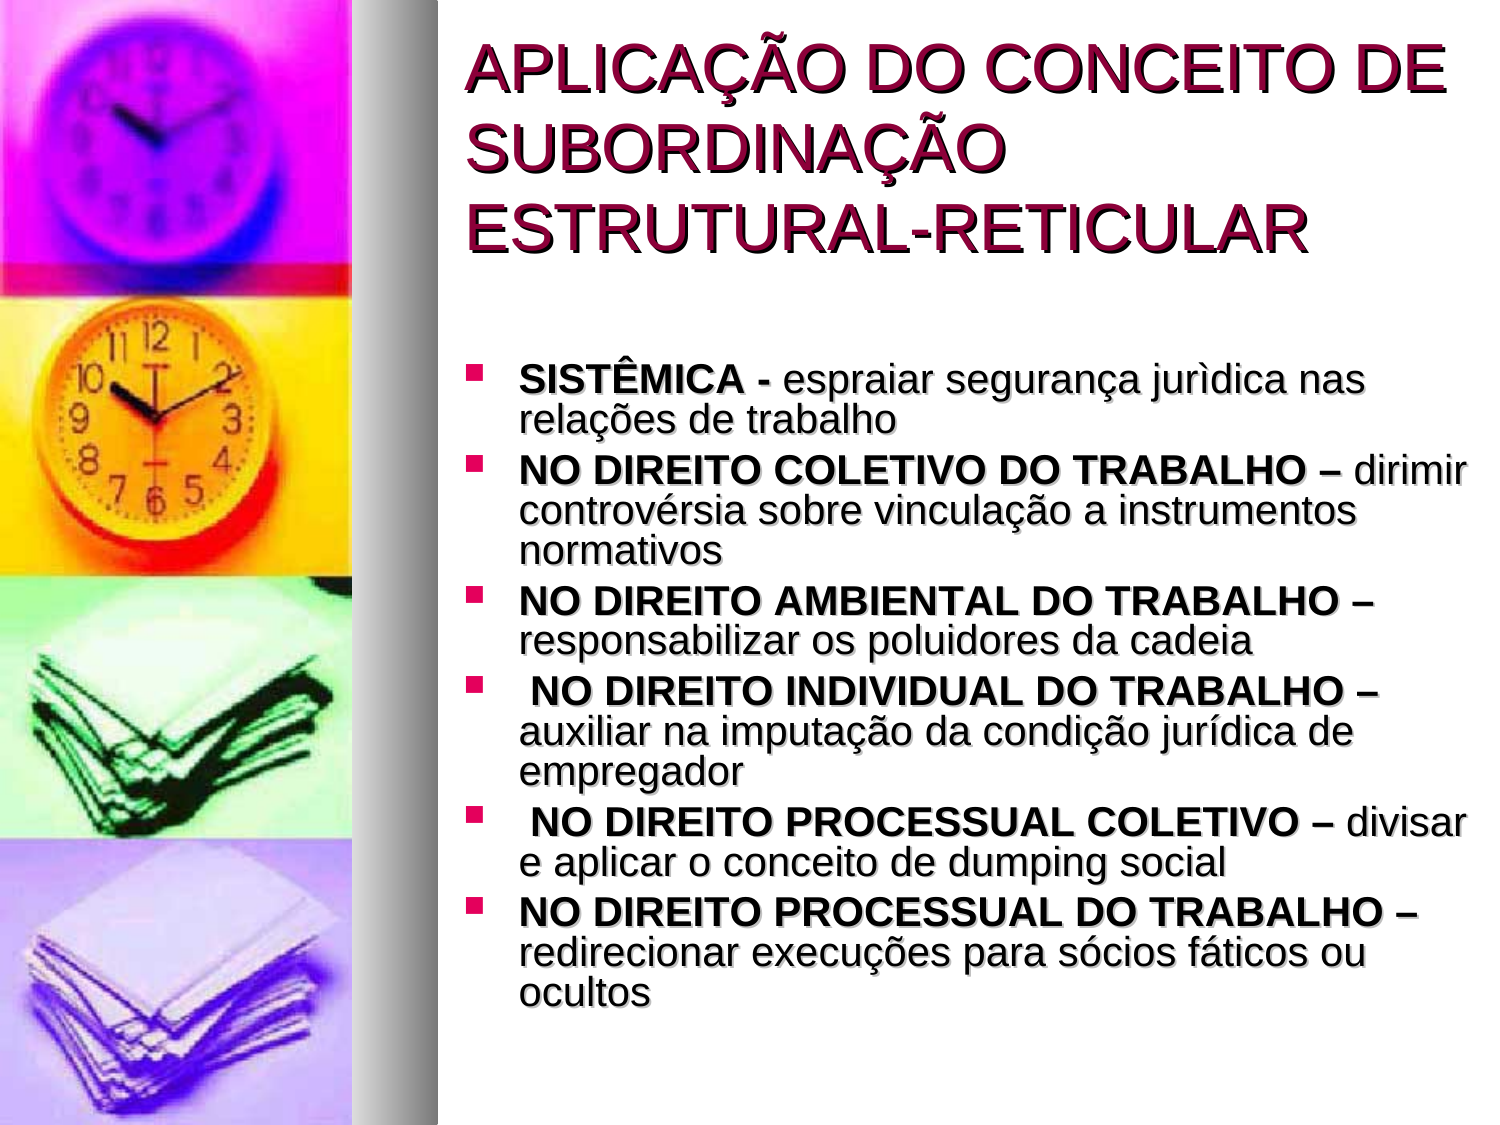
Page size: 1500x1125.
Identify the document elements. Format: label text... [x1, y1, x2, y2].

picture [0, 0, 352, 1125]
title APLICAÇÃO DO CONCEITO DE SUBORDINAÇÃO ESTRUTURAL-RETICULAR [450, 16, 1500, 272]
list SISTÊMICA - espraiar segurança jurìdica nas relações de trabalho NO DIREITO COLETIVO DO TRABALHO – dirimir controvérsia sobre vinculação a instrumentos normativos NO DIREITO AMBIENTAL DO TRABALHO – responsabilizar os poluidores da cadeia NO DIREITO INDIVIDUAL DO TRABALHO – auxiliar na imputação da condição jurídica de empregador NO DIREITO PROCESSUAL COLETIVO – divisar e aplicar o conceito de dumping social NO DIREITO PROCESSUAL DO TRABALHO – redirecionar execuções para sócios fáticos ou ocultos [448, 354, 1499, 1124]
